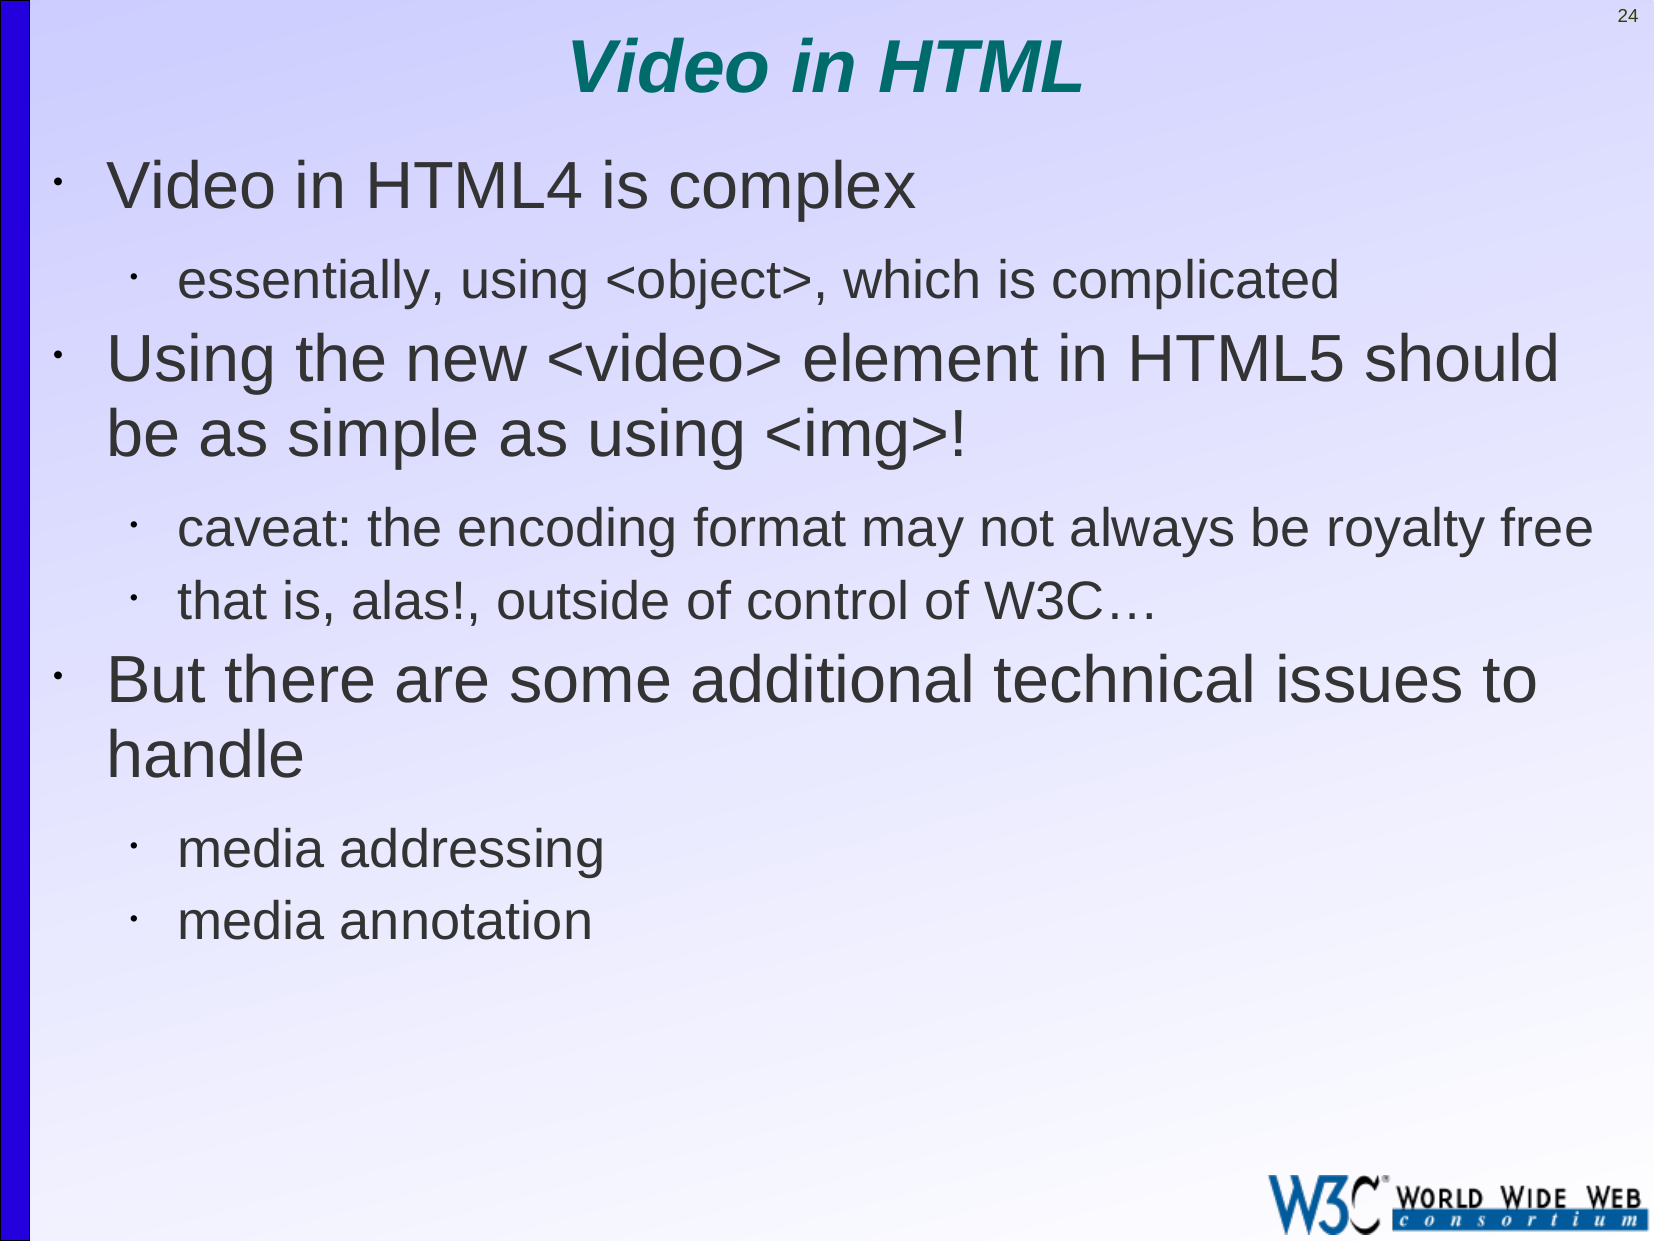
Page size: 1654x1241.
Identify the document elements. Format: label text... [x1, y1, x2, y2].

list Video in HTML4 is complex essentially, using <object>, which is complicated Using the new <video> element in HTML5 should be as simple as using <img>! caveat: the encoding format may not always be royalty free that is, alas!, outside of control of W3C… But there are some additional technical issues to handle media addressing media annotation [35, 147, 1618, 1119]
title Video in HTML [0, 5, 1654, 125]
picture [1263, 1175, 1654, 1235]
